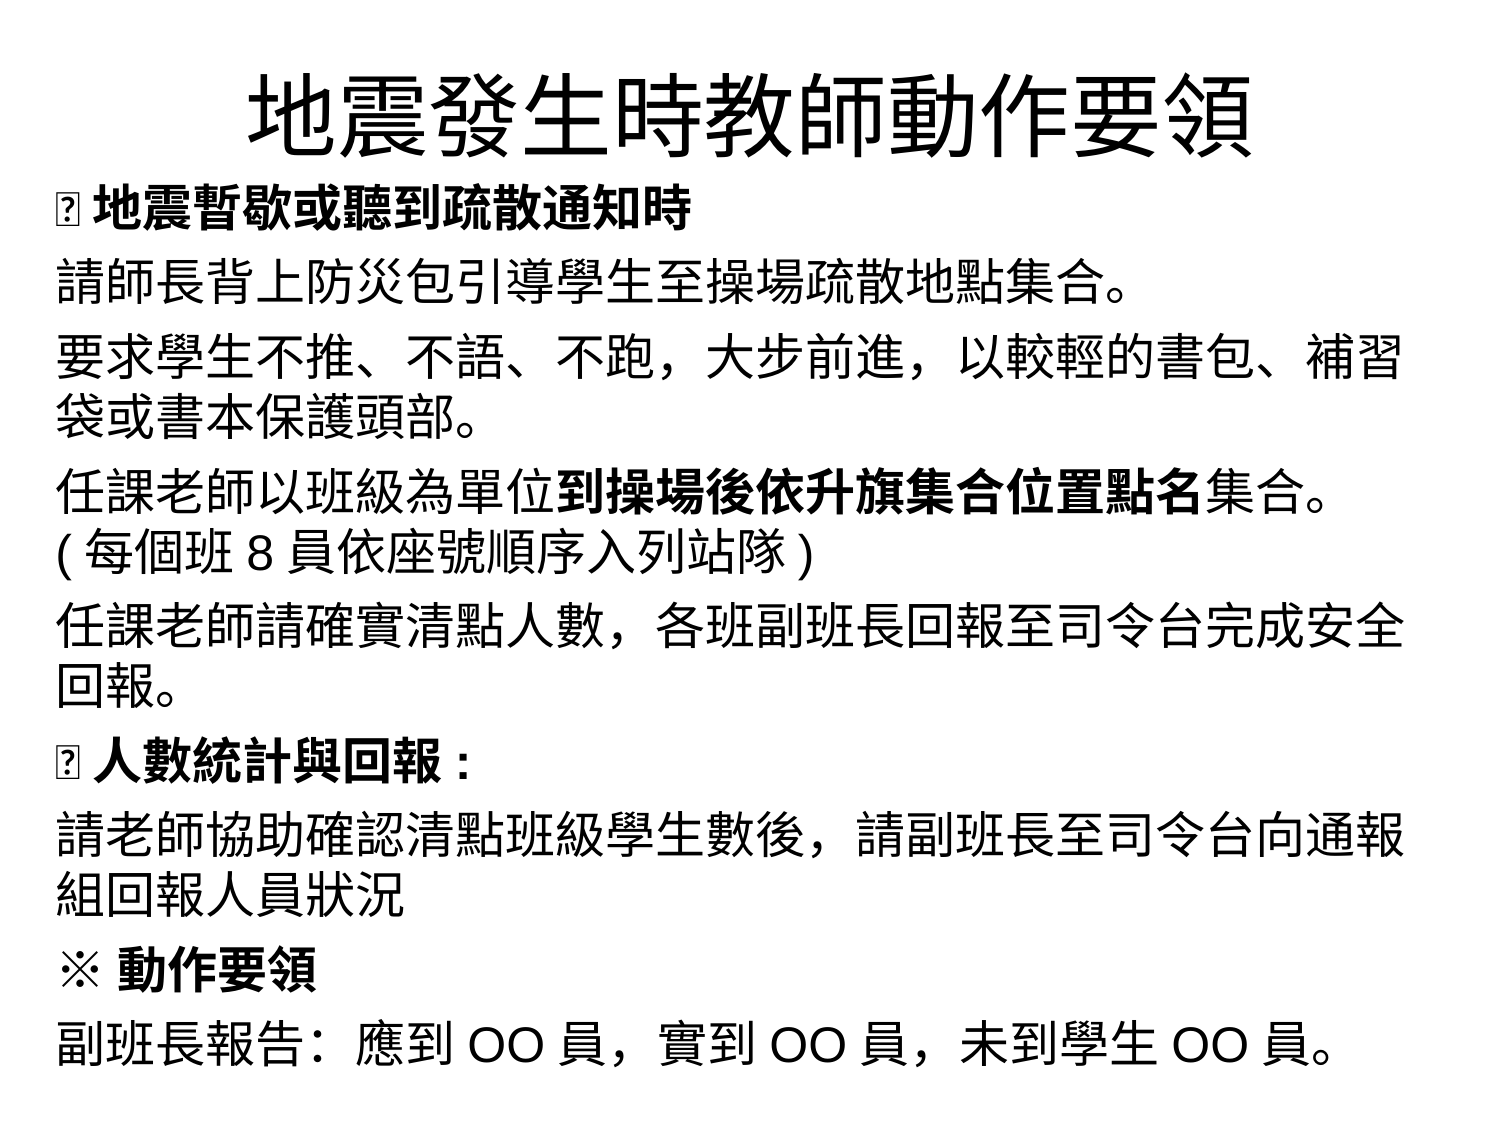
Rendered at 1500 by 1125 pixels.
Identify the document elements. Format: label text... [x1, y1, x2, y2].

title 地震發生時教師動作要領 [112, 0, 1388, 168]
list 地震暫歇或聽到疏散通知時 請師長背上防災包引導學生至操場疏散地點集合。 要求學生不推、不語、不跑，大步前進，以較輕的書包、補習袋或書本保護頭部。 任課老師以班級為單位到操場後依升旗集合位置點名集合。(每個班8員依座號順序入列站隊) 任課老師請確實清點人數，各班副班長回報至司令台完成安全回報。 人數統計與回報: 請老師協助確認清點班級學生數後，請副班長至司令台向通報組回報人員狀況 ※動作要領 副班長報告：應到ΟΟ員，實到ΟΟ員，未到學生ΟΟ員。 [48, 168, 1440, 440]
